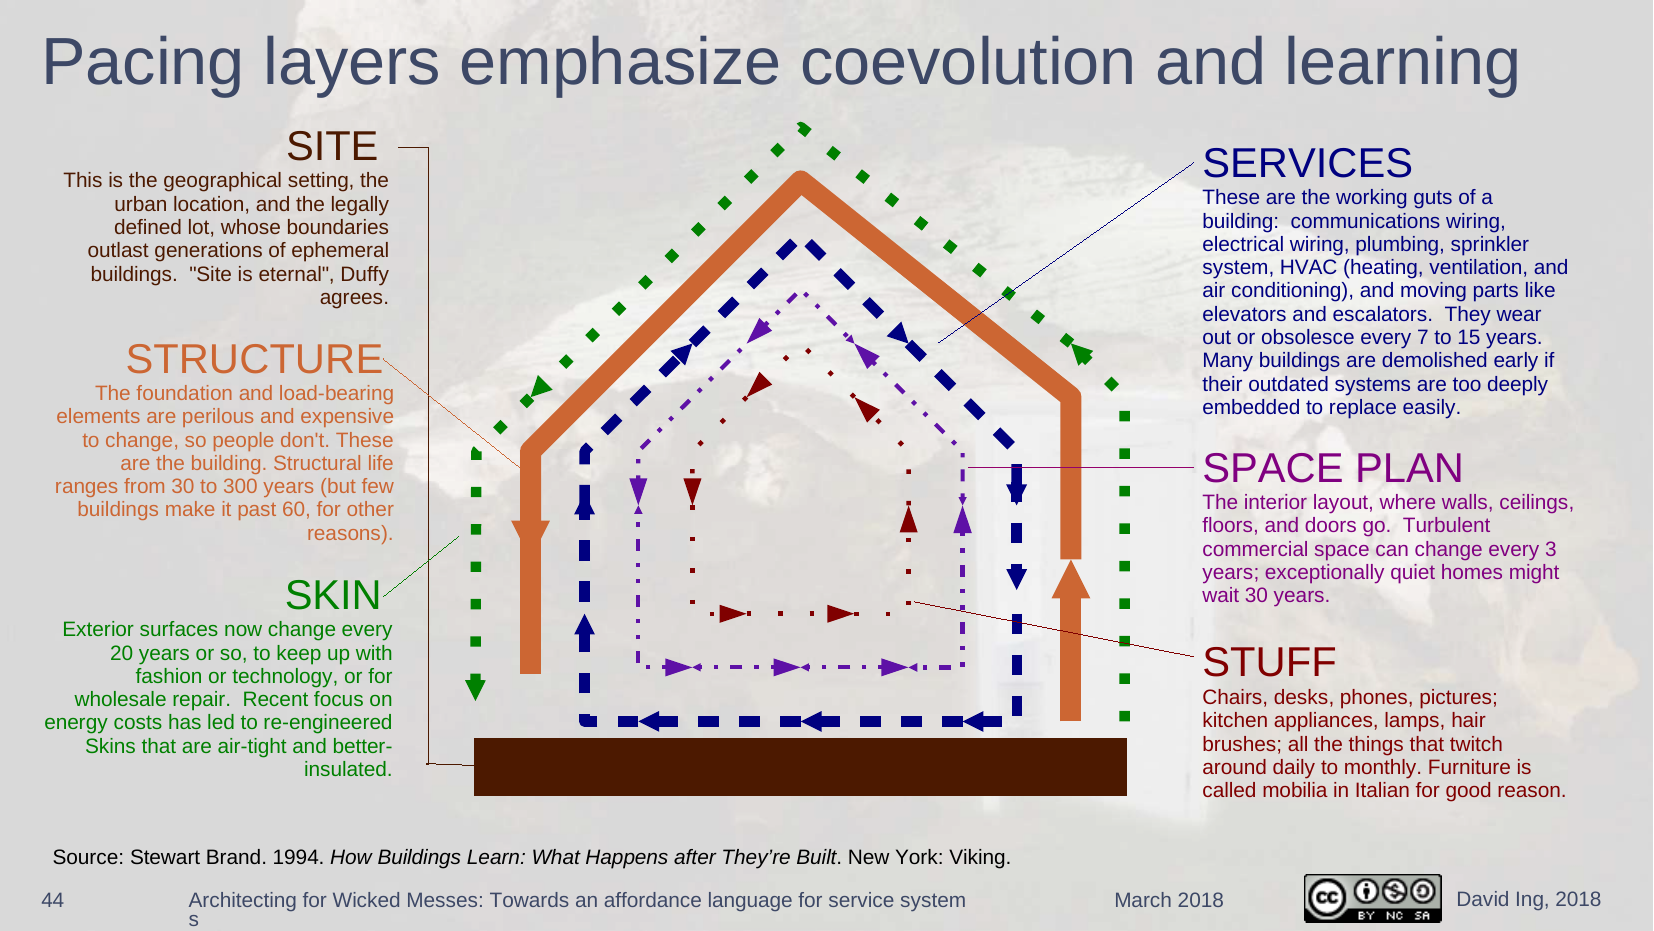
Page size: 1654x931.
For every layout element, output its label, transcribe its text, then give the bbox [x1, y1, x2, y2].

text_box Source: Stewart Brand. 1994. How Buildings Learn: What Happens after They’re Built. New York: Viking. - [37, 836, 1435, 931]
text_box SPACE PLAN The interior layout, where walls, ceilings, floors, and doors go. Turbulent commercial space can change every 3 years; exceptionally quiet homes might wait 30 years. [1187, 436, 1597, 640]
picture [1435, 874, 1442, 923]
text_box SITE This is the geographical setting, the urban location, and the legally defined lot, whose boundaries outlast generations of ephemeral buildings. "Site is eternal", Duffy agrees. [48, 115, 410, 327]
text_box STUFF Chairs, desks, phones, pictures; kitchen appliances, lamps, hair brushes; all the things that twitch around daily to monthly. Furniture is called mobilia in Italian for good reason. [1187, 631, 1584, 835]
text_box SERVICES These are the working guts of a building: communications wiring, electrical wiring, plumbing, sprinkler system, HVAC (heating, ventilation, and air conditioning), and moving parts like elevators and escalators. They wear out or obsolesce every 7 to 15 years. Many buildings are demolished early if their outdated systems are too deeply embedded to replace easily. [1187, 132, 1590, 436]
text_box Solving for the optimal Problem solution involves analysis, research employing quantitative methods seeking optimal outcomes. Unfortunately, as conditions change, problems frequently do not remain solved or resolved but reappear, and usually in more complex forms. Furthermore, every solution and resolution generates new problems, ones that tend to be more complex than the ones solved or resolved. [0, 0, 1653, 931]
text_box SKIN Exterior surfaces now change every 20 years or so, to keep up with fashion or technology, or for wholesale repair. Recent focus on energy costs has led to re-engineered Skins that are air-tight and better-insulated. [29, 564, 410, 798]
text_box [475, 740, 1125, 795]
title Pacing layers emphasize coevolution and learning [41, 30, 1613, 174]
text_box STRUCTURE The foundation and load-bearing elements are perilous and expensive to change, so people don't. These are the building. Structural life ranges from 30 to 300 years (but few buildings make it past 60, for other reasons). [40, 327, 410, 564]
